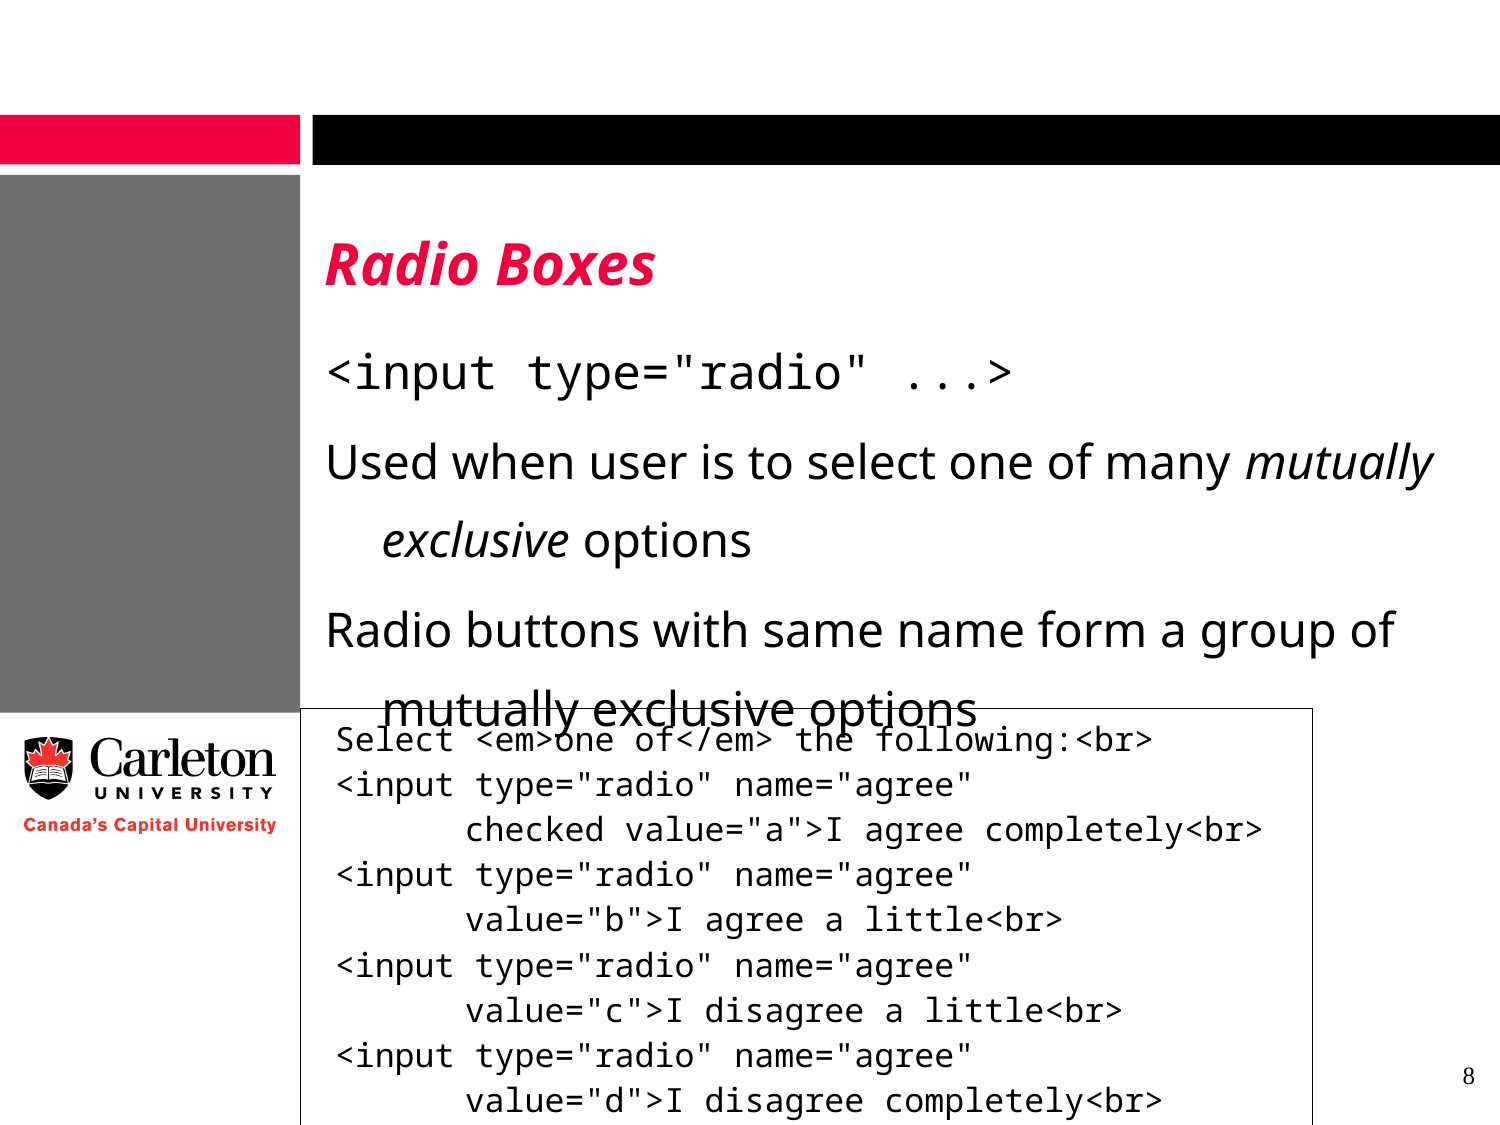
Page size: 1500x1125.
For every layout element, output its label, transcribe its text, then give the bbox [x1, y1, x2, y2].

title Radio Boxes [324, 194, 1450, 324]
text_box Select <em>one of</em> the following:<br> <input type="radio" name="agree" checked value="a">I agree completely<br> <input type="radio" name="agree" value="b">I agree a little<br> <input type="radio" name="agree" value="c">I disagree a little<br> <input type="radio" name="agree" value="d">I disagree completely<br> [300, 708, 1313, 1088]
picture [24, 737, 276, 834]
text_box [337, 675, 368, 760]
list <input type="radio" ...> Used when user is to select one of many mutually exclusive options Radio buttons with same name form a group of mutually exclusive options [324, 324, 1450, 1036]
